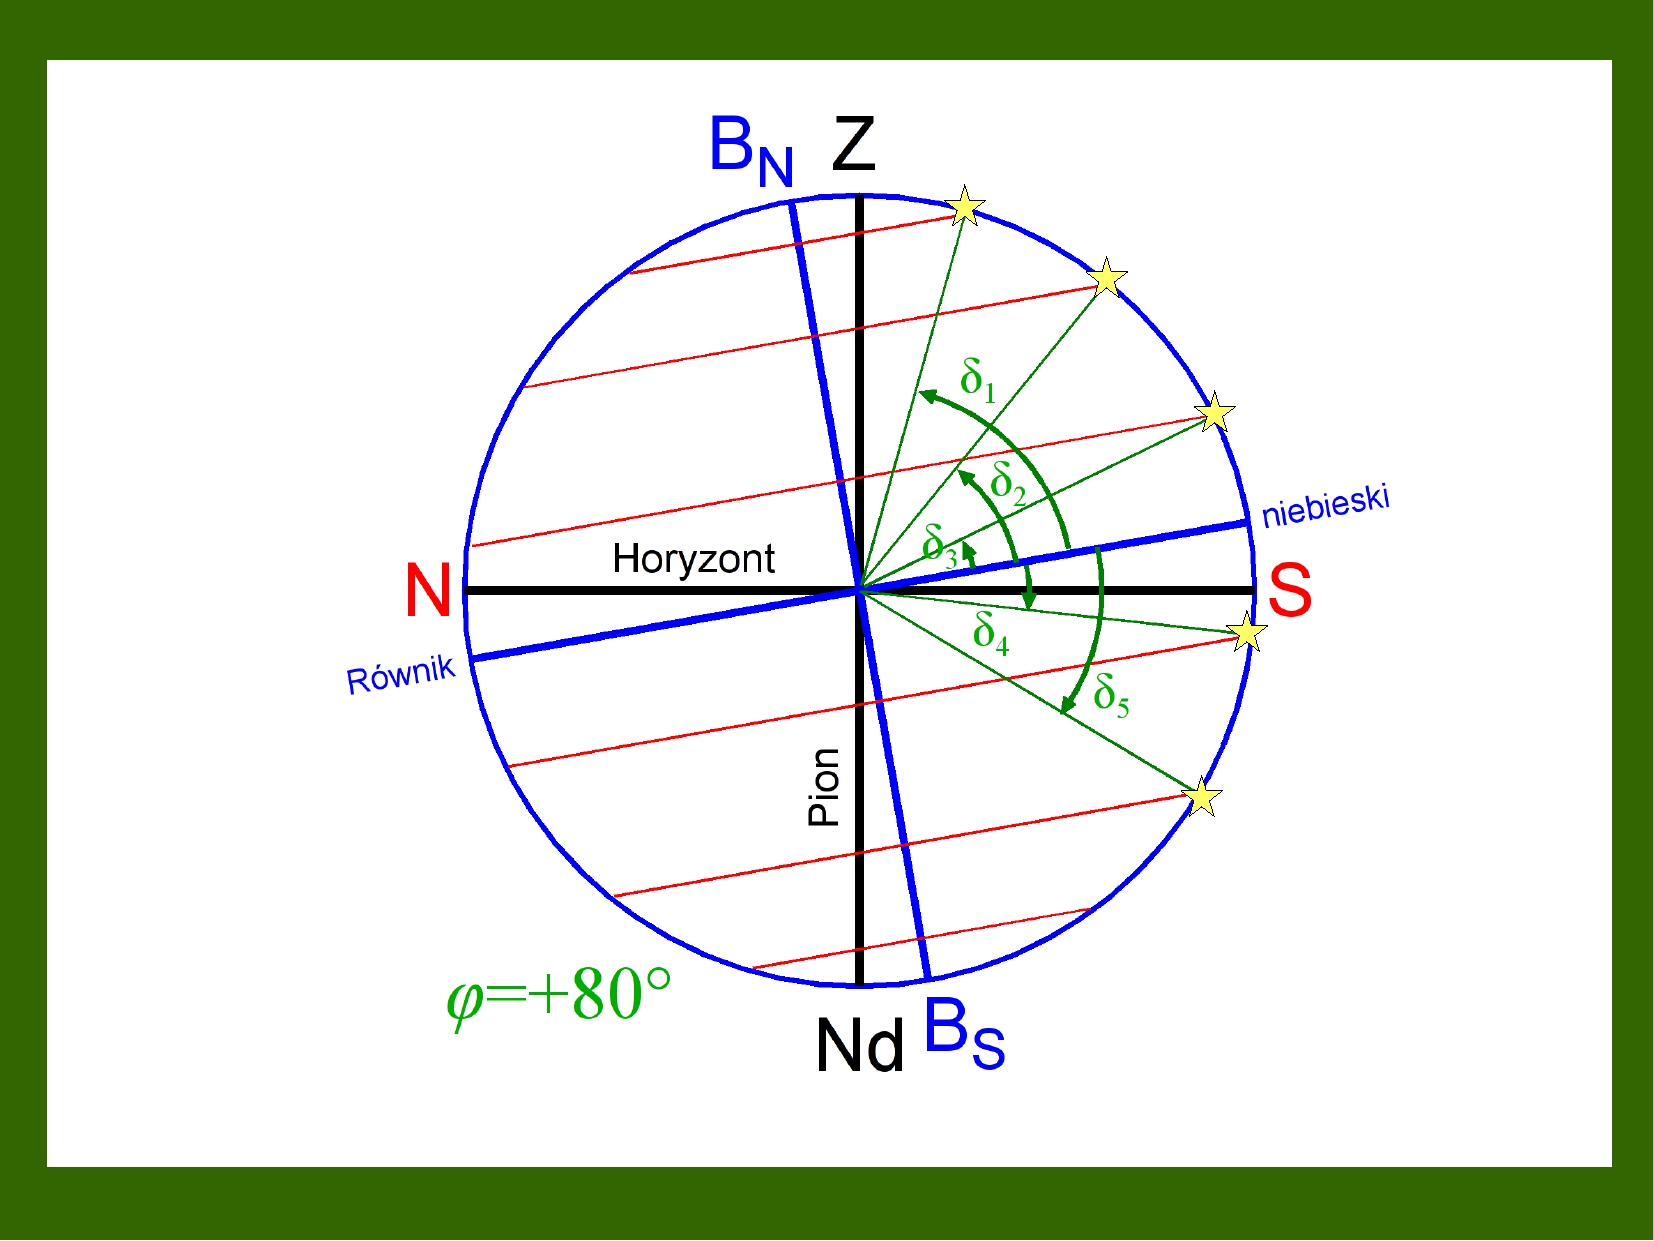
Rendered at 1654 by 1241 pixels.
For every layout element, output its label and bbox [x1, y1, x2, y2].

text_box [1226, 610, 1268, 652]
text_box [1194, 390, 1236, 432]
picture [47, 60, 1612, 1168]
text_box [1181, 775, 1223, 817]
text_box [944, 184, 986, 226]
text_box [1086, 256, 1128, 298]
